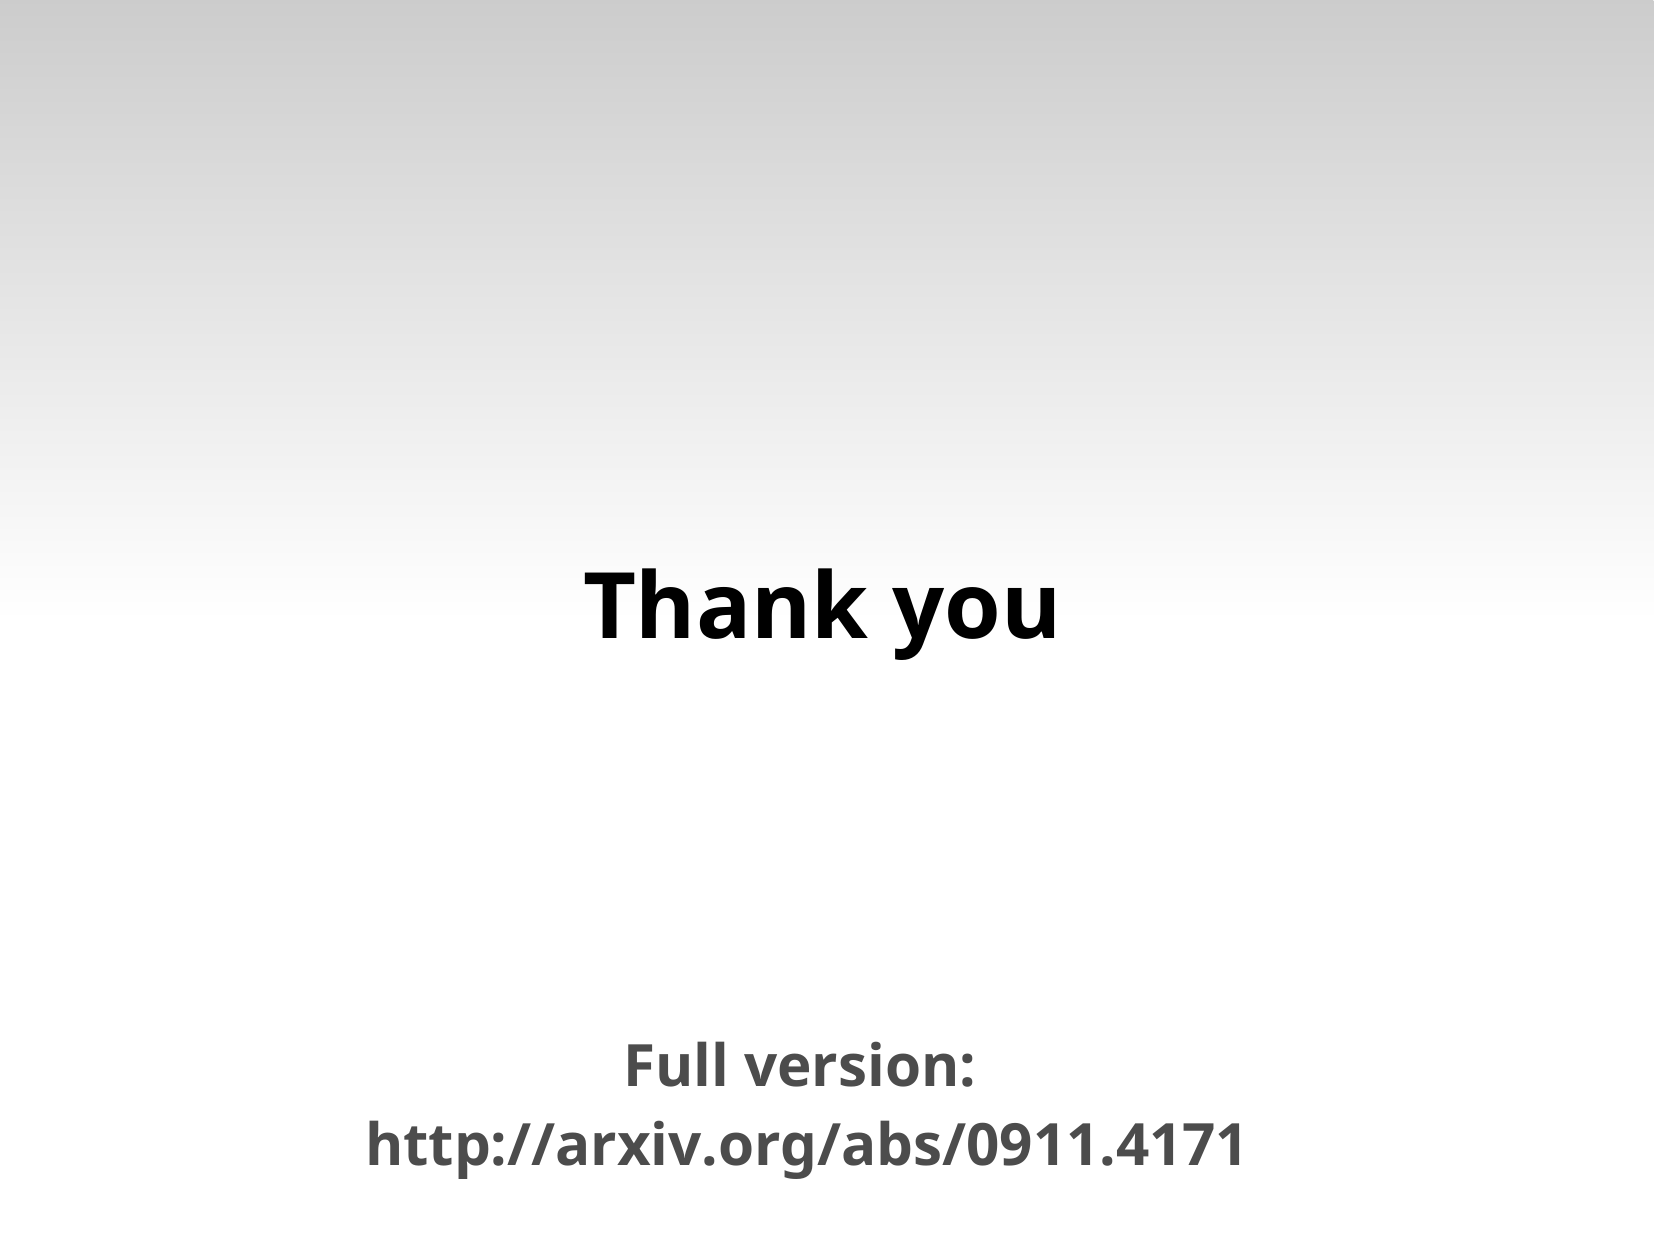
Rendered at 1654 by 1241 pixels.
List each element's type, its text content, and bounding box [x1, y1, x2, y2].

text_box Full version: http://arxiv.org/abs/0911.4171 [350, 1016, 1303, 1195]
text_box Thank you [568, 532, 1050, 676]
